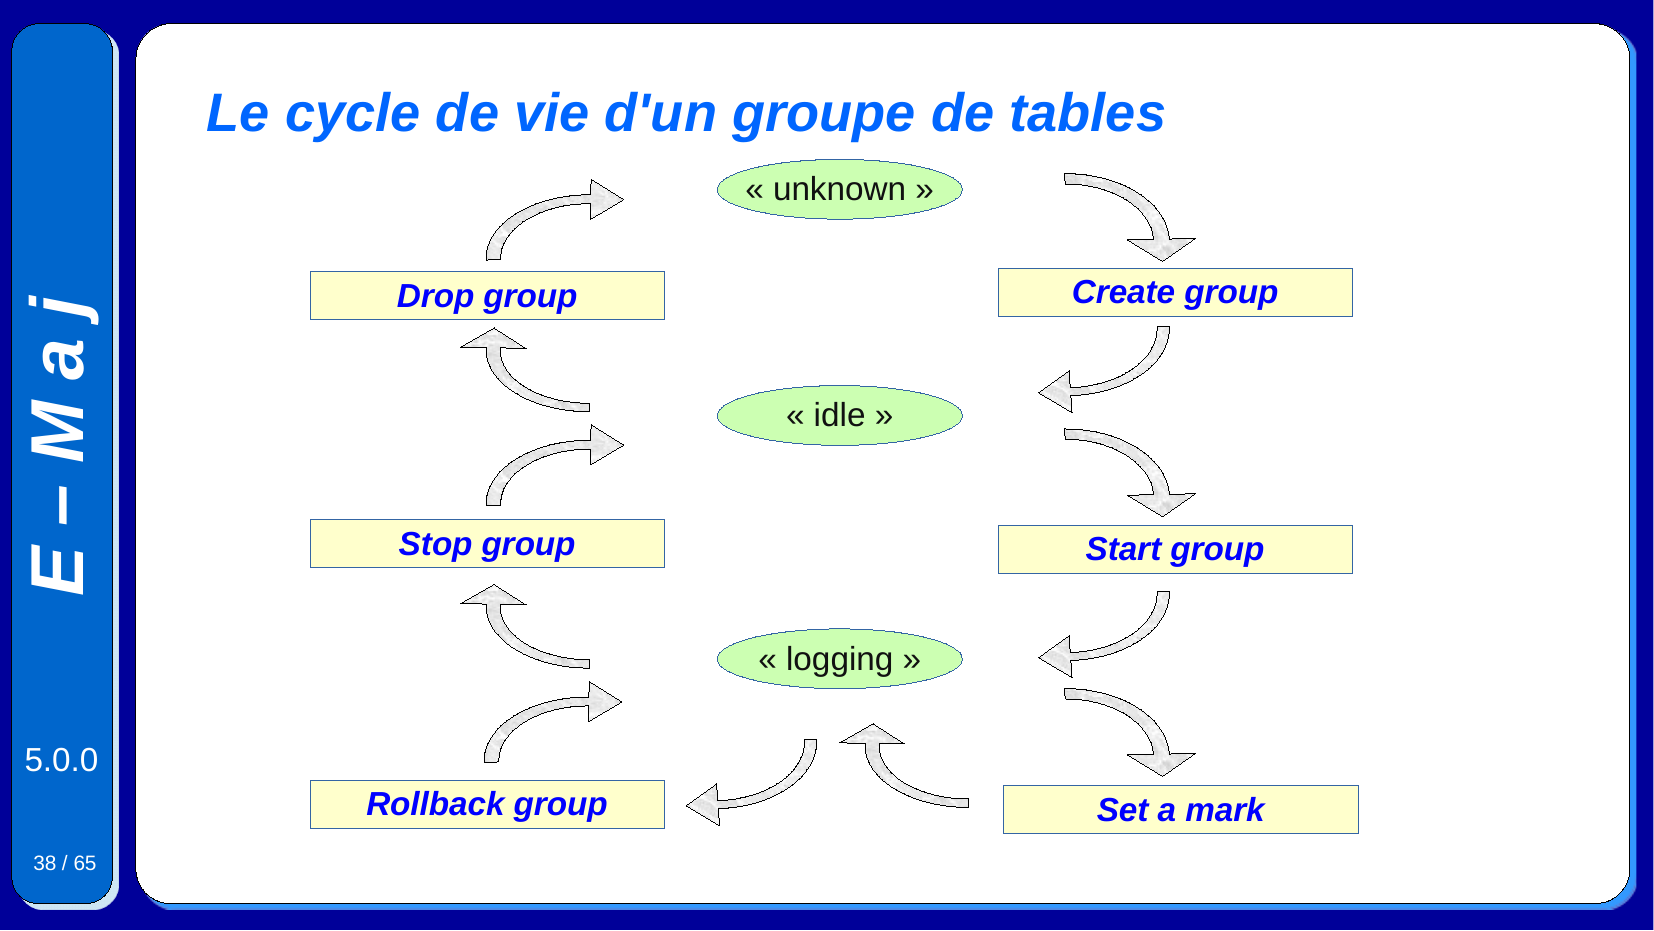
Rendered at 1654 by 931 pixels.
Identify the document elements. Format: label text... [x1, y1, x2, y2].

text_box Set a mark [1003, 785, 1359, 834]
text_box [1038, 326, 1170, 413]
text_box « idle » [717, 385, 963, 446]
text_box Drop group [310, 271, 665, 320]
text_box [486, 424, 624, 506]
text_box « logging » [717, 628, 963, 689]
text_box « unknown » [717, 159, 963, 220]
text_box [460, 584, 590, 669]
text_box Stop group [310, 519, 665, 568]
text_box [1064, 688, 1196, 777]
text_box [460, 327, 590, 412]
text_box Rollback group [310, 780, 665, 829]
text_box [1038, 591, 1170, 678]
text_box Start group [998, 525, 1353, 574]
text_box [1064, 428, 1196, 517]
text_box Create group [998, 268, 1353, 317]
text_box [486, 179, 624, 261]
text_box [839, 723, 969, 808]
text_box [1064, 173, 1196, 262]
text_box [484, 681, 622, 763]
title Le cycle de vie d'un groupe de tables [206, 34, 1593, 191]
text_box [686, 739, 817, 826]
